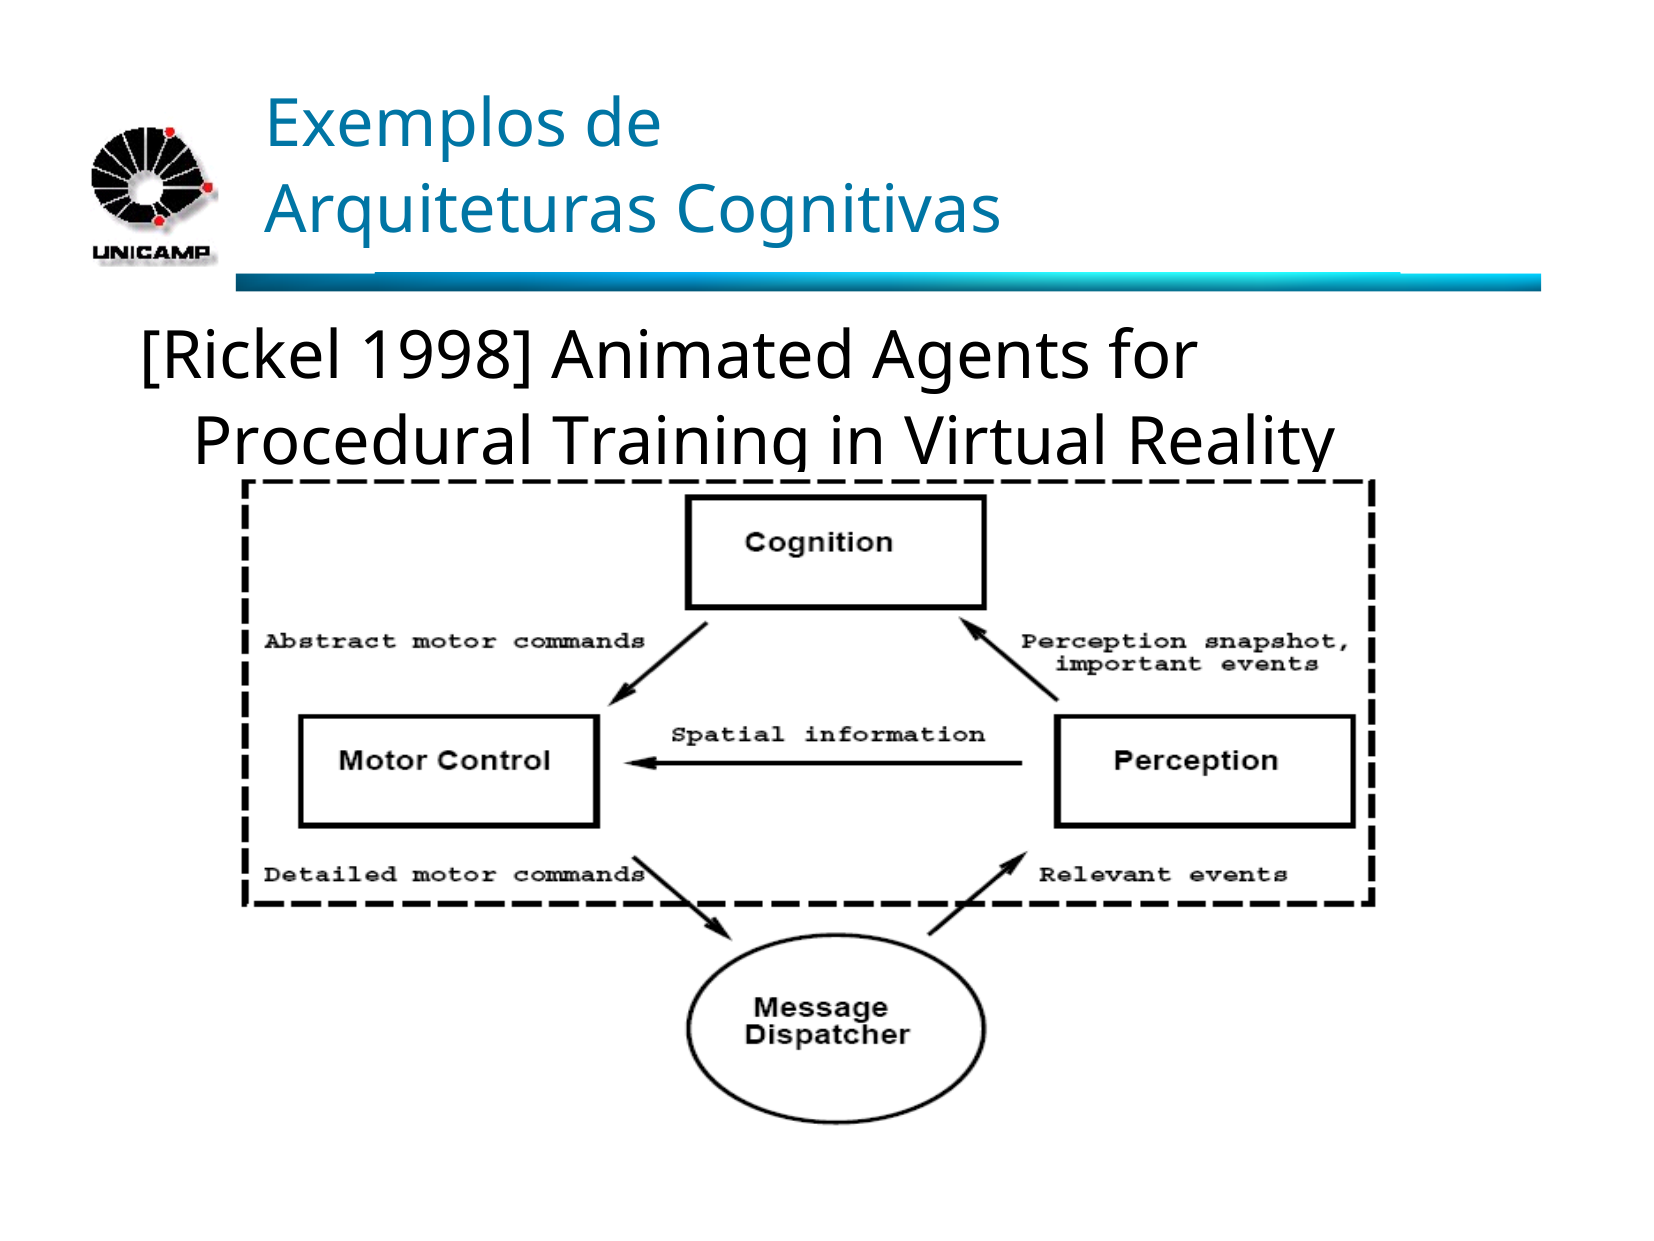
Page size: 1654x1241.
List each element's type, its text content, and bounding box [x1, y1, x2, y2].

picture [235, 472, 1388, 1136]
title Exemplos de Arquiteturas Cognitivas [264, 57, 1534, 250]
list [Rickel 1998] Animated Agents for Procedural Training in Virtual Reality [121, 309, 1534, 1167]
picture [125, 272, 1654, 295]
